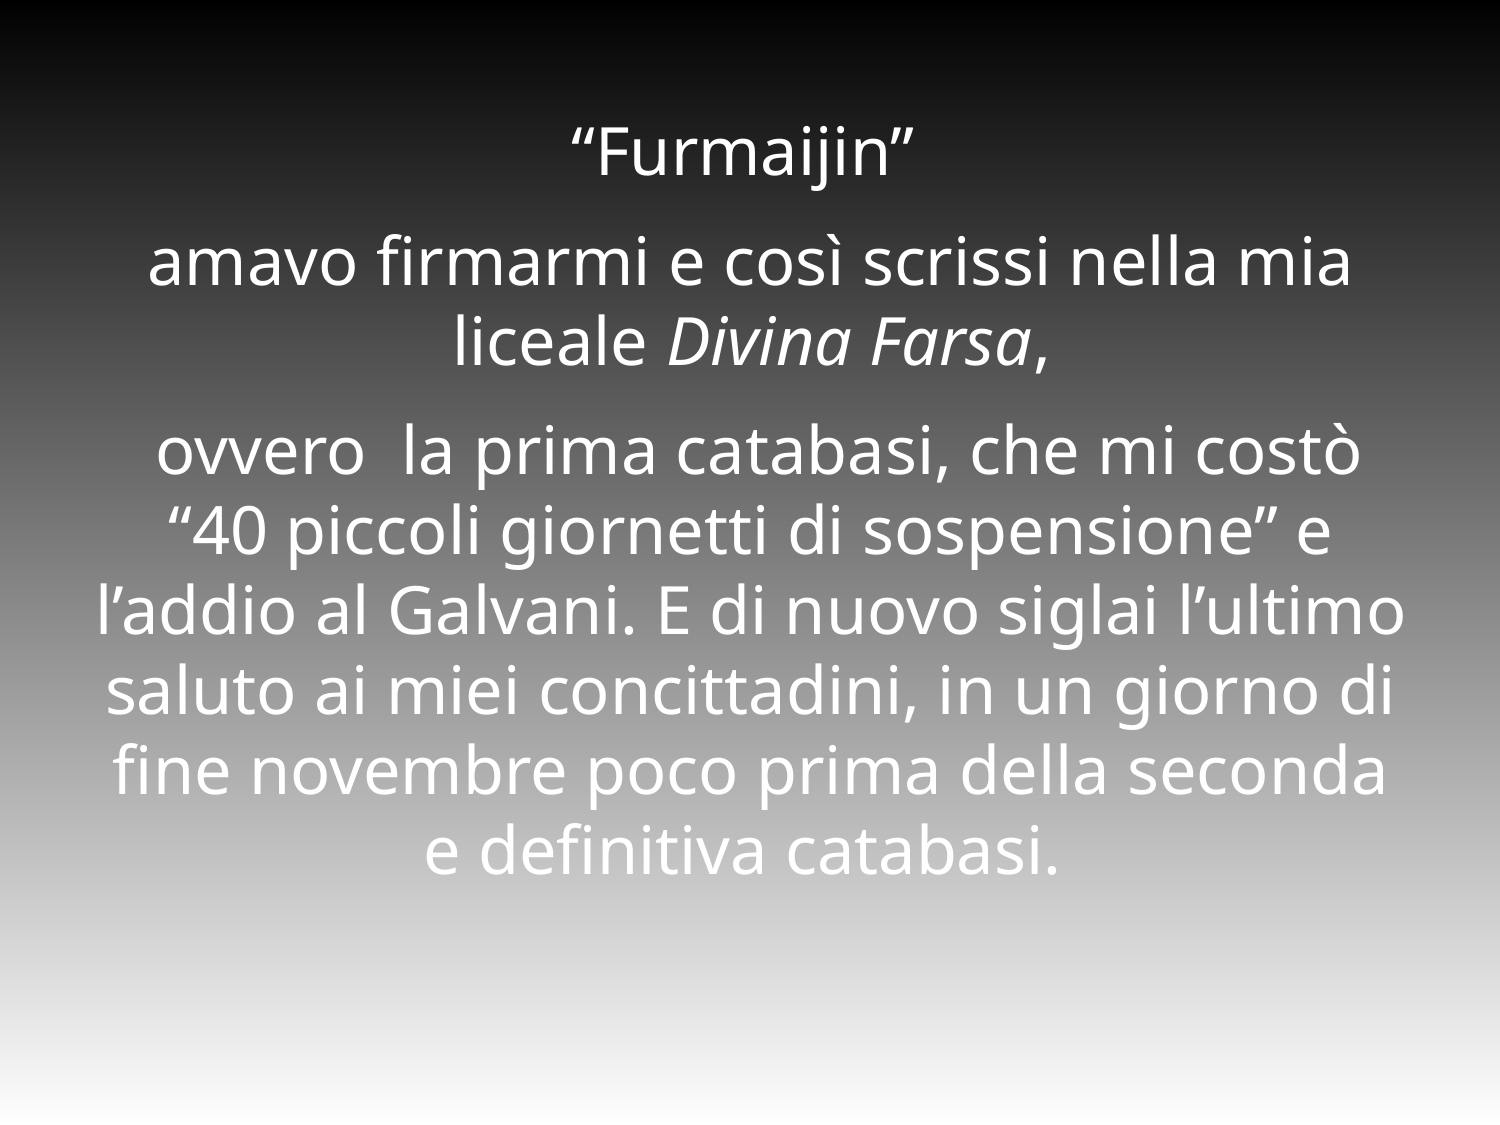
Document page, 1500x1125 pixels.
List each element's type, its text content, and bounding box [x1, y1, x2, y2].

list “Furmaijin” amavo firmarmi e così scrissi nella mia liceale Divina Farsa, ovvero la prima catabasi, che mi costò “40 piccoli giornetti di sospensione” e l’addio al Galvani. E di nuovo siglai l’ultimo saluto ai miei concittadini, in un giorno di fine novembre poco prima della seconda e definitiva catabasi. [76, 101, 1427, 1047]
